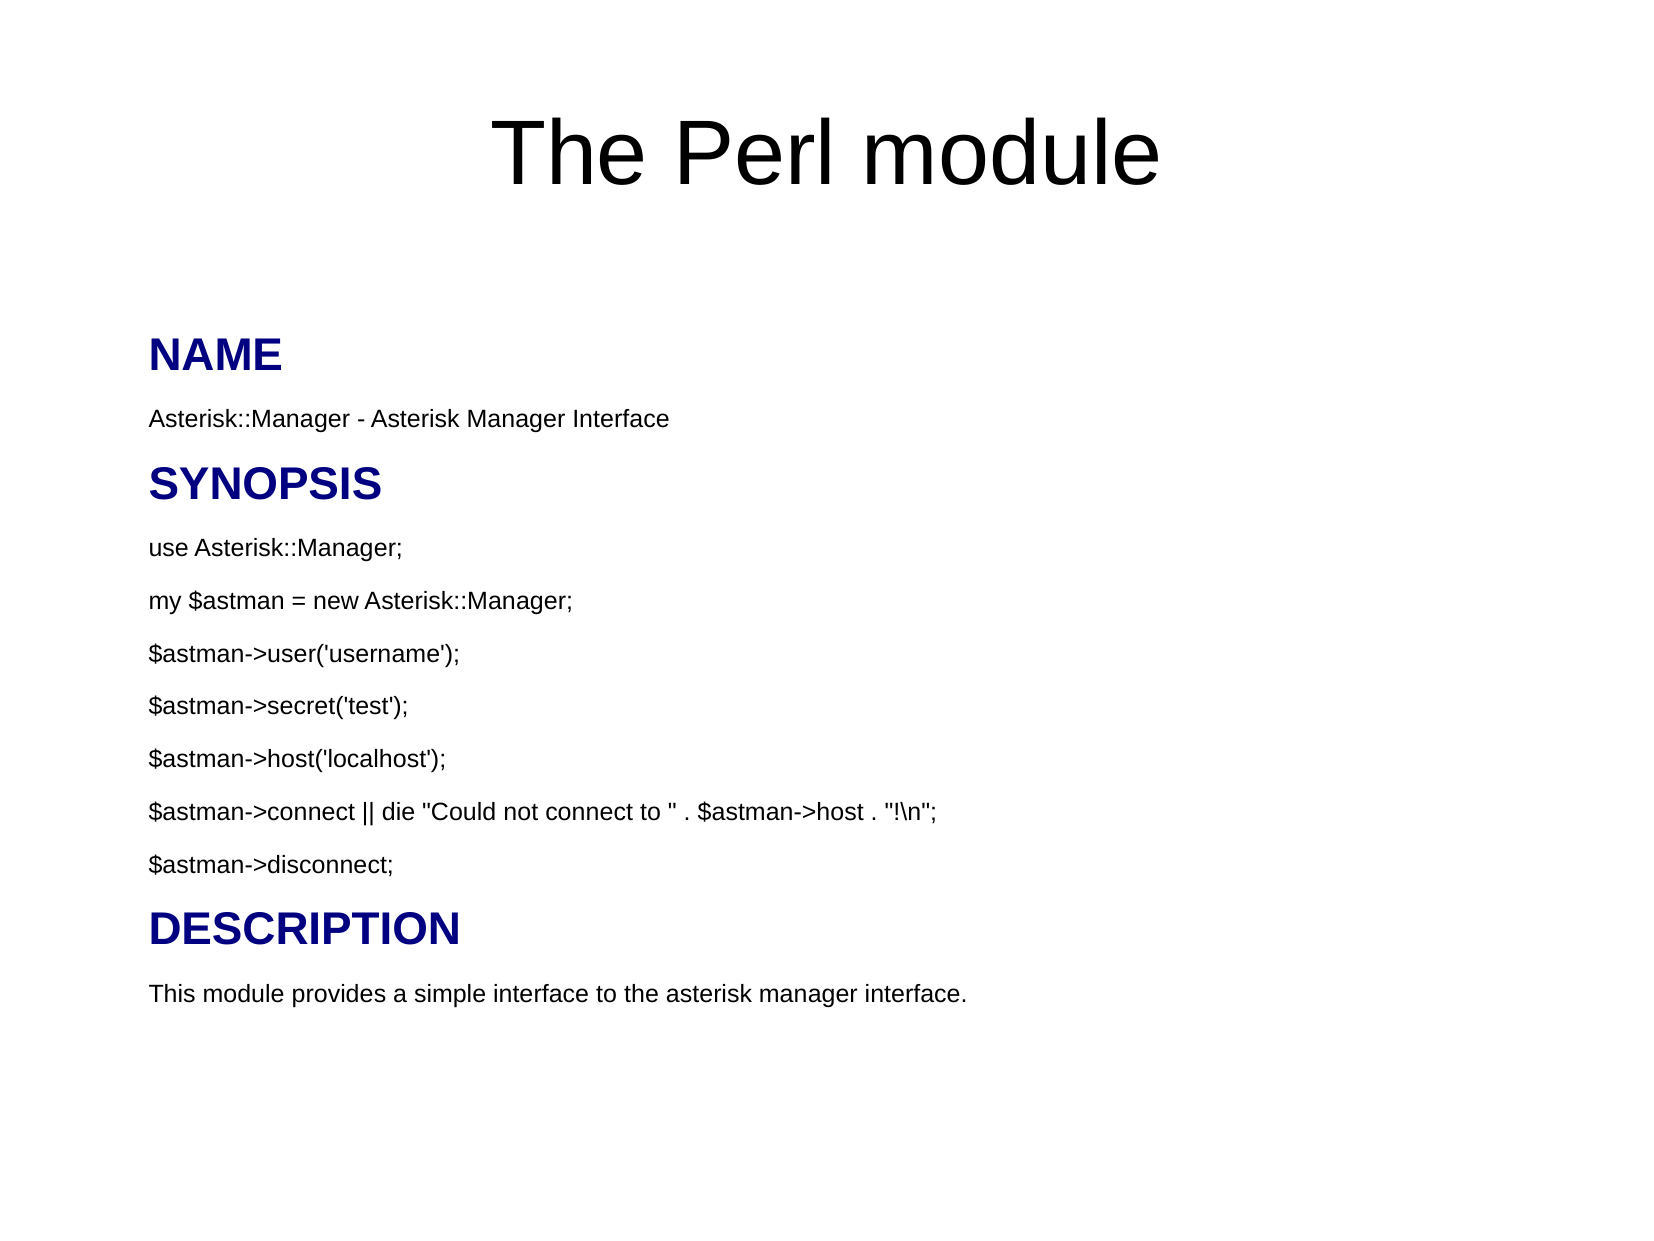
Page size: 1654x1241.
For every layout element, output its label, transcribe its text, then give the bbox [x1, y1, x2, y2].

text_box NAME Asterisk::Manager - Asterisk Manager Interface SYNOPSIS use Asterisk::Manager; my $astman = new Asterisk::Manager; $astman->user('username'); $astman->secret('test'); $astman->host('localhost'); $astman->connect || die "Could not connect to " . $astman->host . "!\n"; $astman->disconnect; DESCRIPTION This module provides a simple interface to the asterisk manager interface. [133, 273, 1522, 1063]
title The Perl module [82, 49, 1571, 257]
